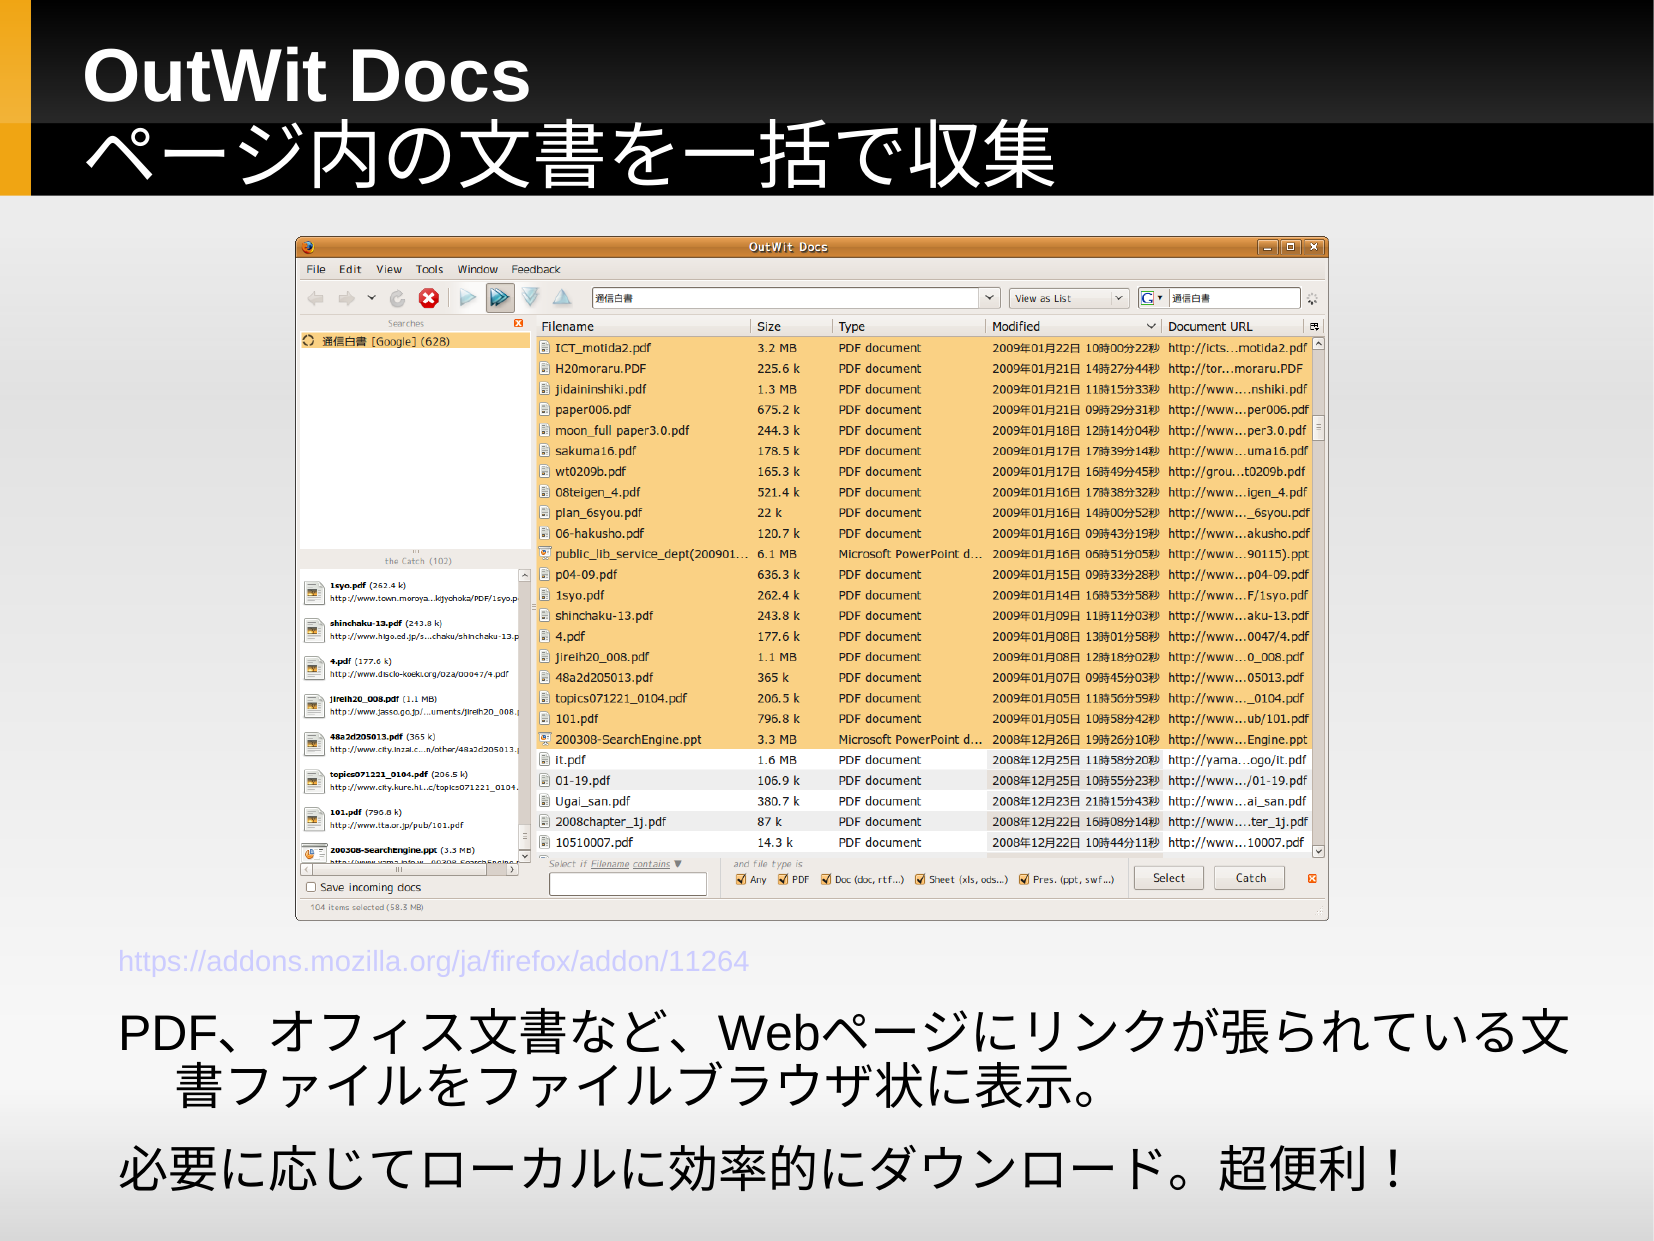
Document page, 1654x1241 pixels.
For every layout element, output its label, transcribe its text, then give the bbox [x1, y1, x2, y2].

picture [0, 0, 1654, 1241]
list https://addons.mozilla.org/ja/firefox/addon/11264 PDF、オフィス文書など、Webページにリンクが張られている文書ファイルをファイルブラウザ状に表示。 必要に応じてローカルに効率的にダウンロード。超便利！ [118, 944, 1607, 1235]
title OutWit Docs ページ内の文書を一括で収集 [82, 29, 1571, 203]
